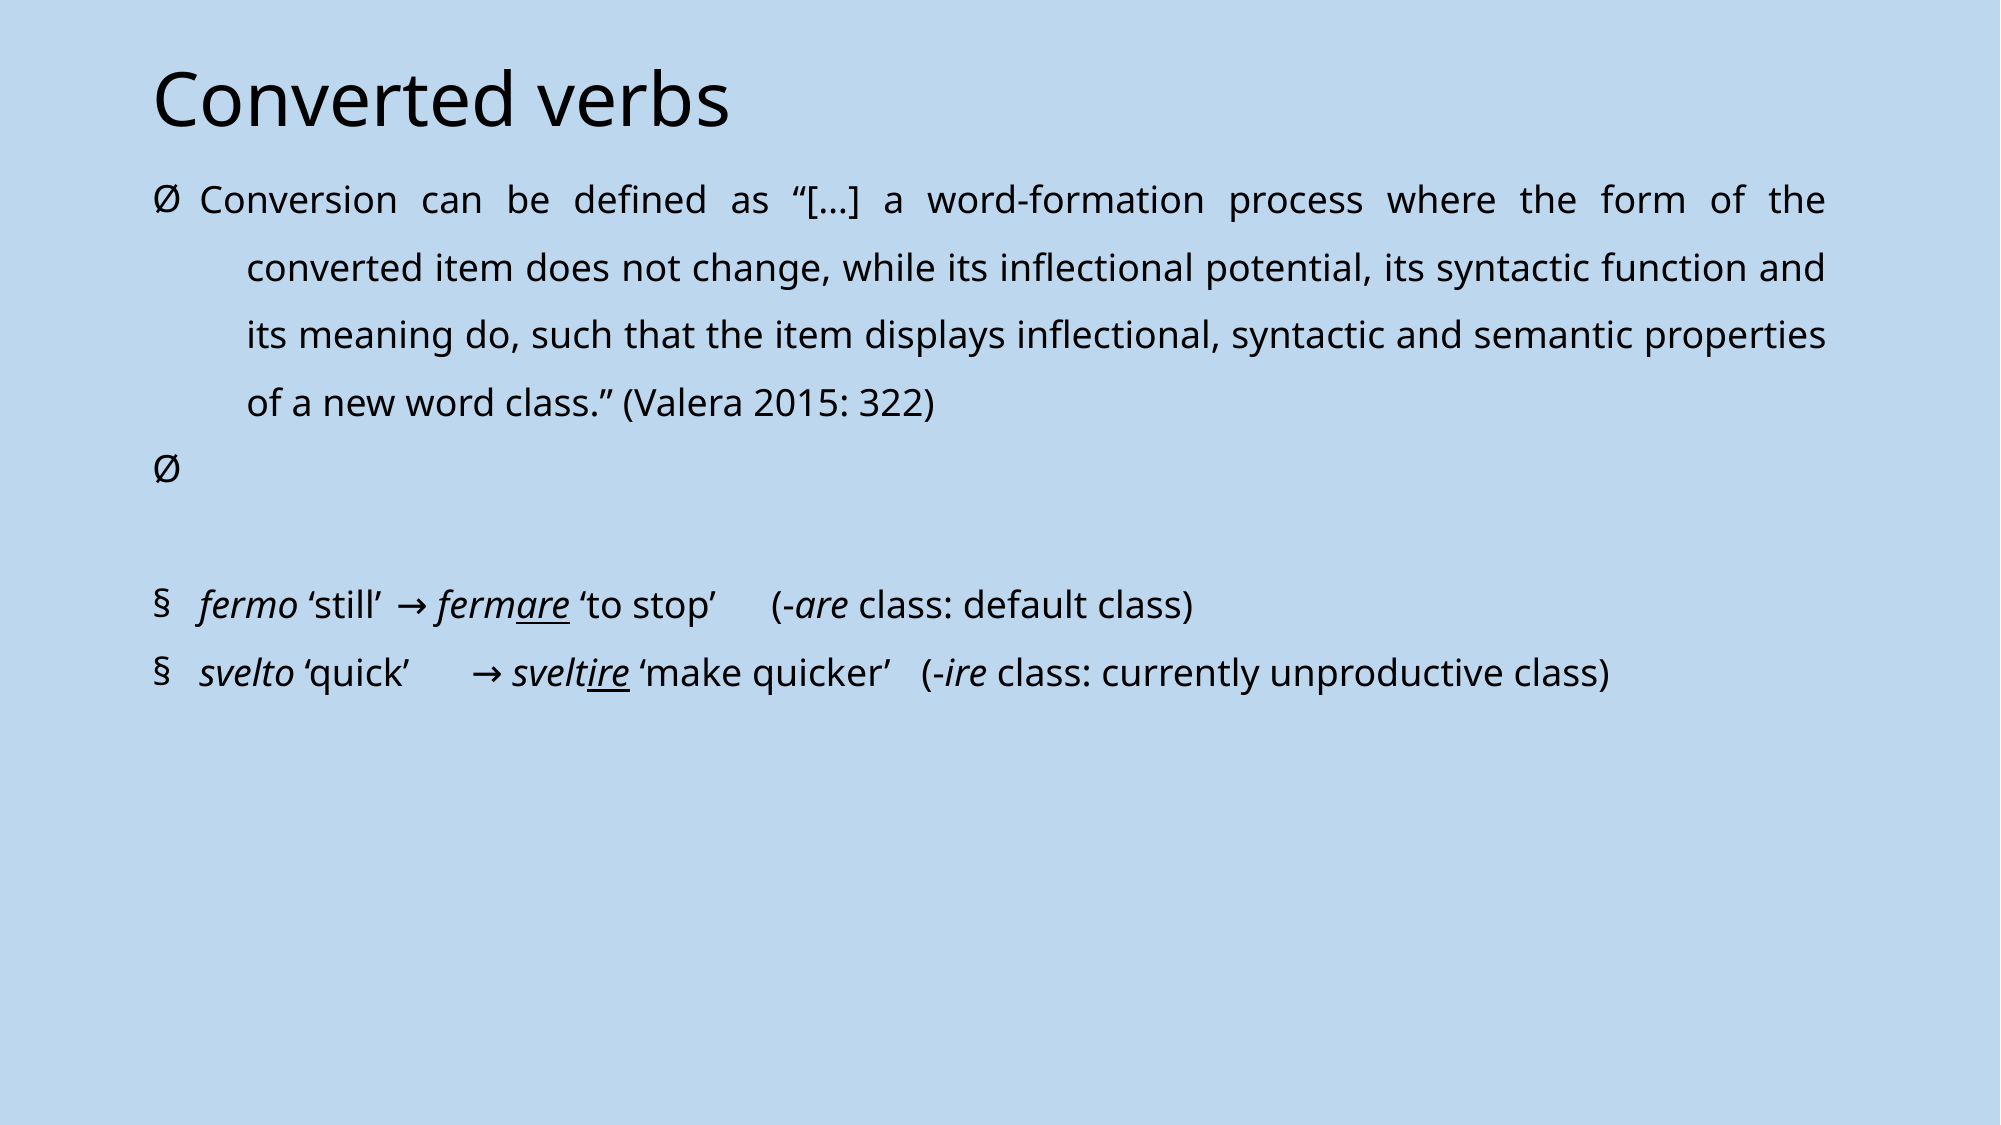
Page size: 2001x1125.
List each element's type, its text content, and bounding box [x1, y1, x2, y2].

text_box Converted verbs [137, 54, 1863, 272]
text_box Conversion can be defined as “[…] a word-formation process where the form of the converted item does not change, while its inflectional potential, its syntactic function and its meaning do, such that the item displays inflectional, syntactic and semantic properties of a new word class.” (Valera 2015: 322) fermo ‘still’ → fermare ‘to stop’ (-are class: default class) svelto ‘quick’ → sveltire ‘make quicker’ (-ire class: currently unproductive class) [137, 145, 1844, 700]
